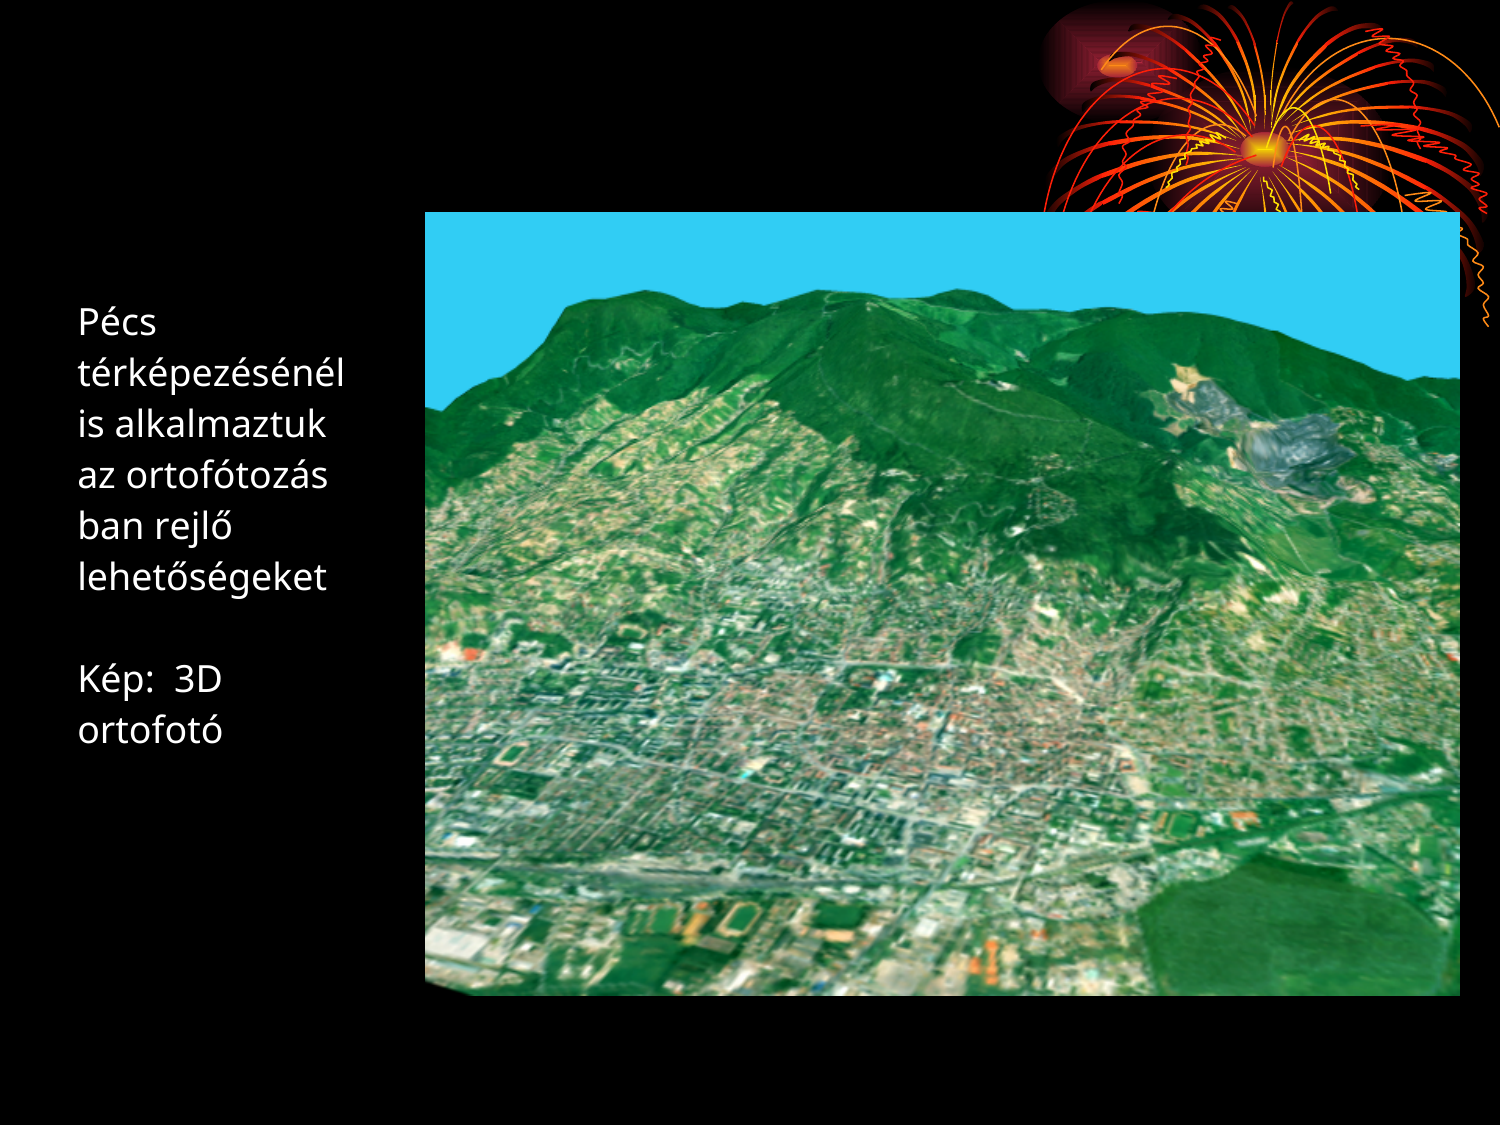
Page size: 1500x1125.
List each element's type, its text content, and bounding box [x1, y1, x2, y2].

title Pécs térképezésé­nél is alkalmaztuk az ortofótozás­ban rejlő lehető­ségeket Kép: 3D­ortofotó [62, 37, 363, 1014]
picture [425, 212, 1460, 996]
